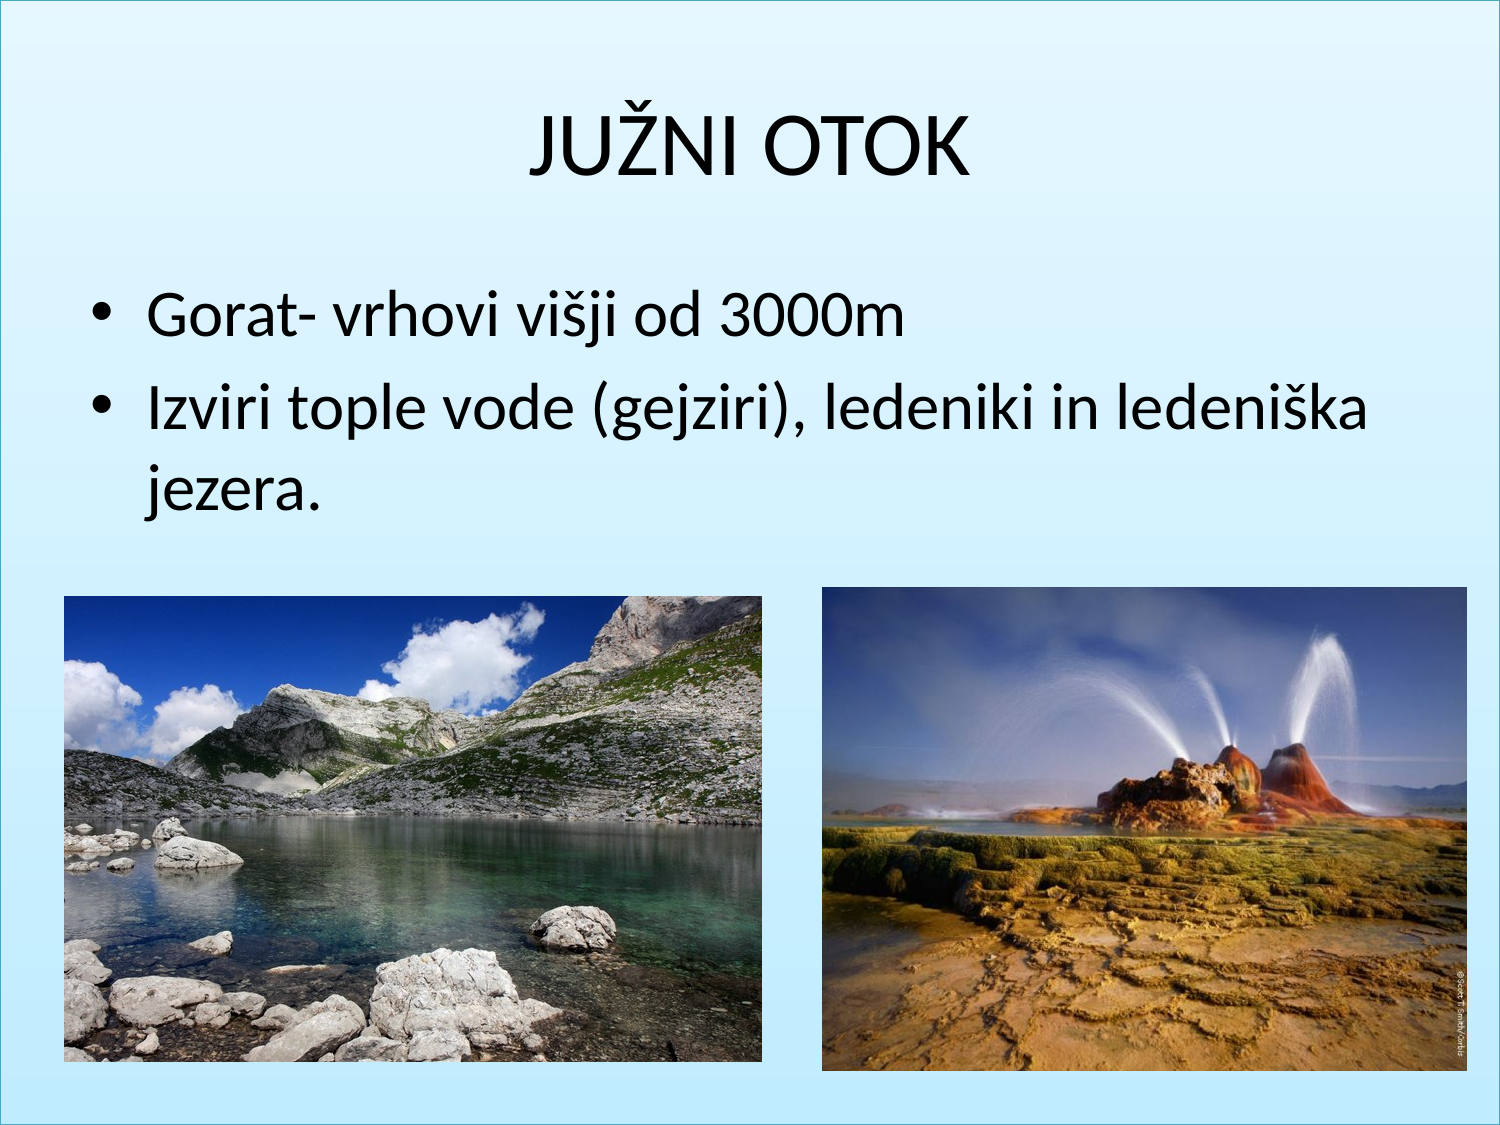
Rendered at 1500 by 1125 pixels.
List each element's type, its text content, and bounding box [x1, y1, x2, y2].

title JUŽNI OTOK [75, 45, 1425, 233]
text_box [0, 0, 1500, 1125]
picture [64, 596, 762, 1062]
list Gorat- vrhovi višji od 3000m Izviri tople vode (gejziri), ledeniki in ledeniška jezera. [75, 262, 1425, 1005]
picture [822, 587, 1467, 1071]
